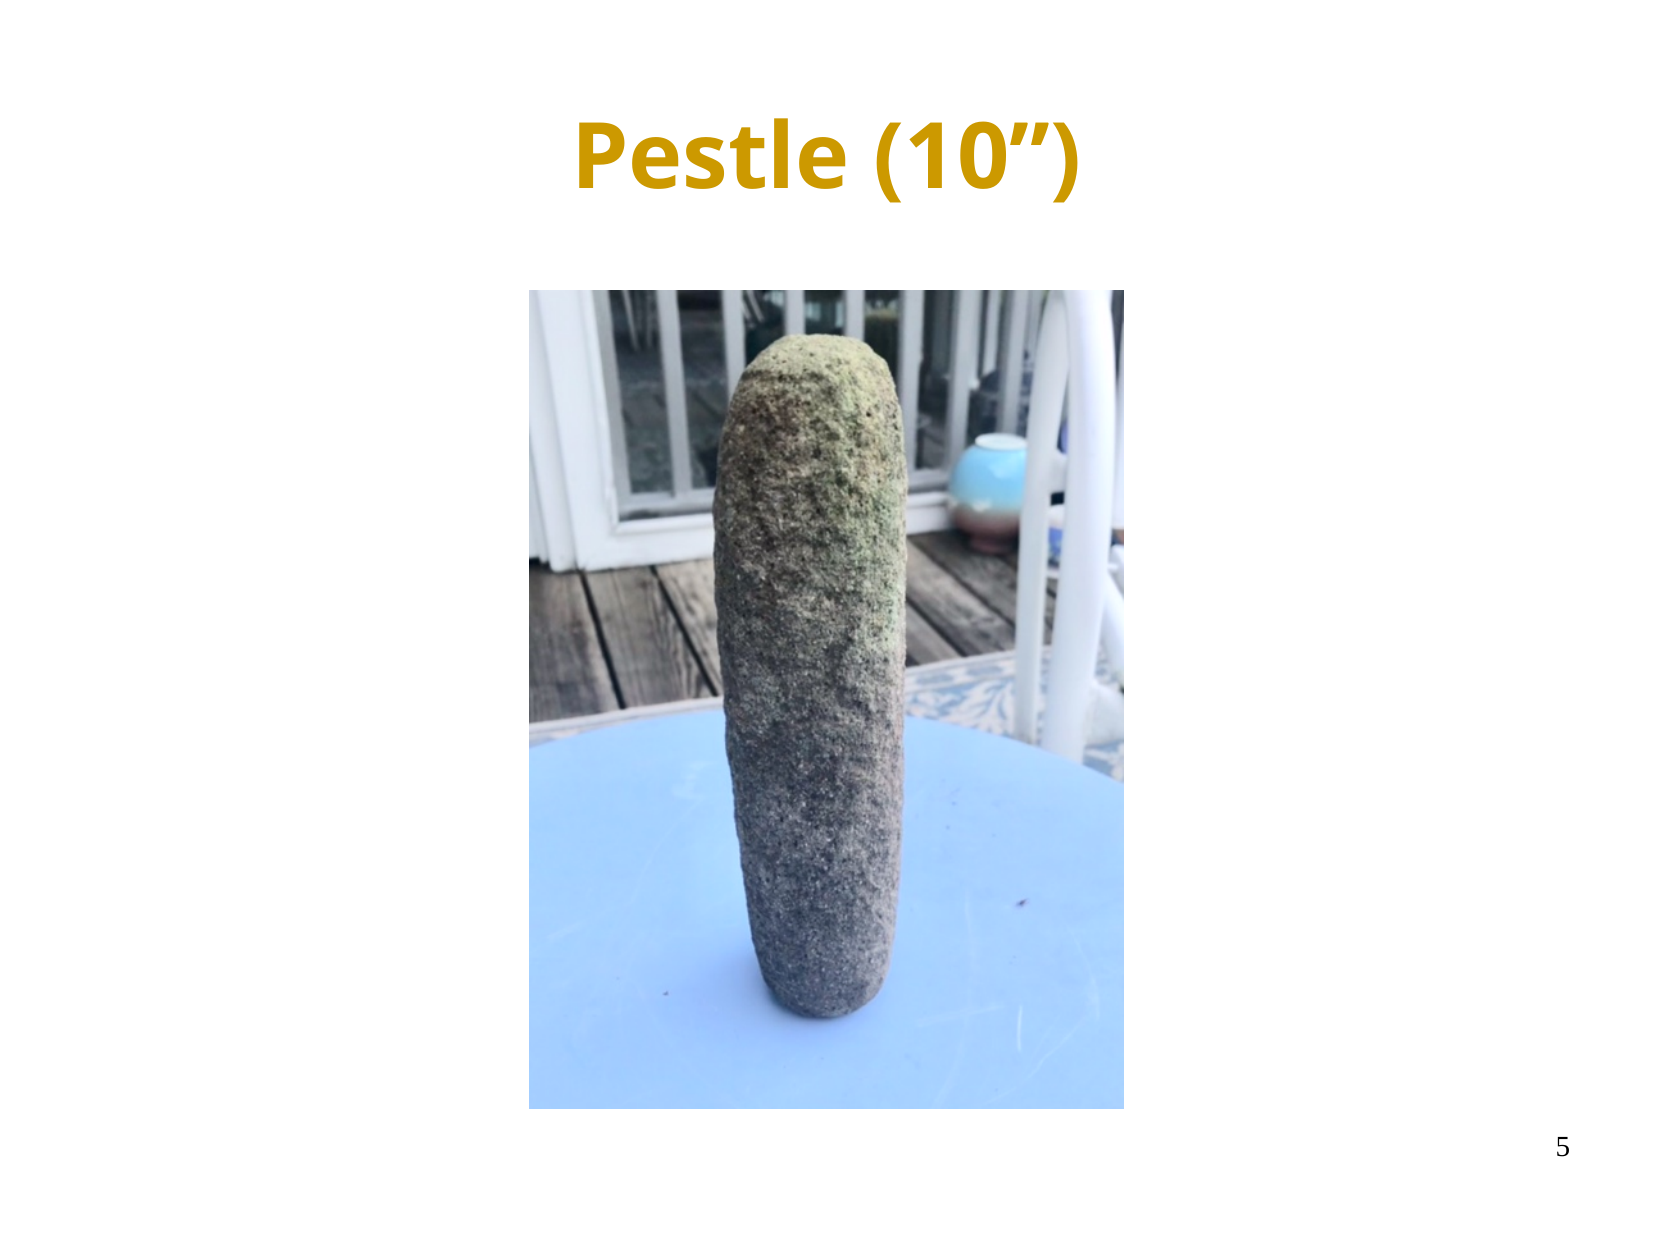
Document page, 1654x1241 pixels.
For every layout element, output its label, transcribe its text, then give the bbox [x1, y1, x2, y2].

picture [529, 290, 1124, 1109]
title Pestle (10”) [82, 49, 1571, 257]
